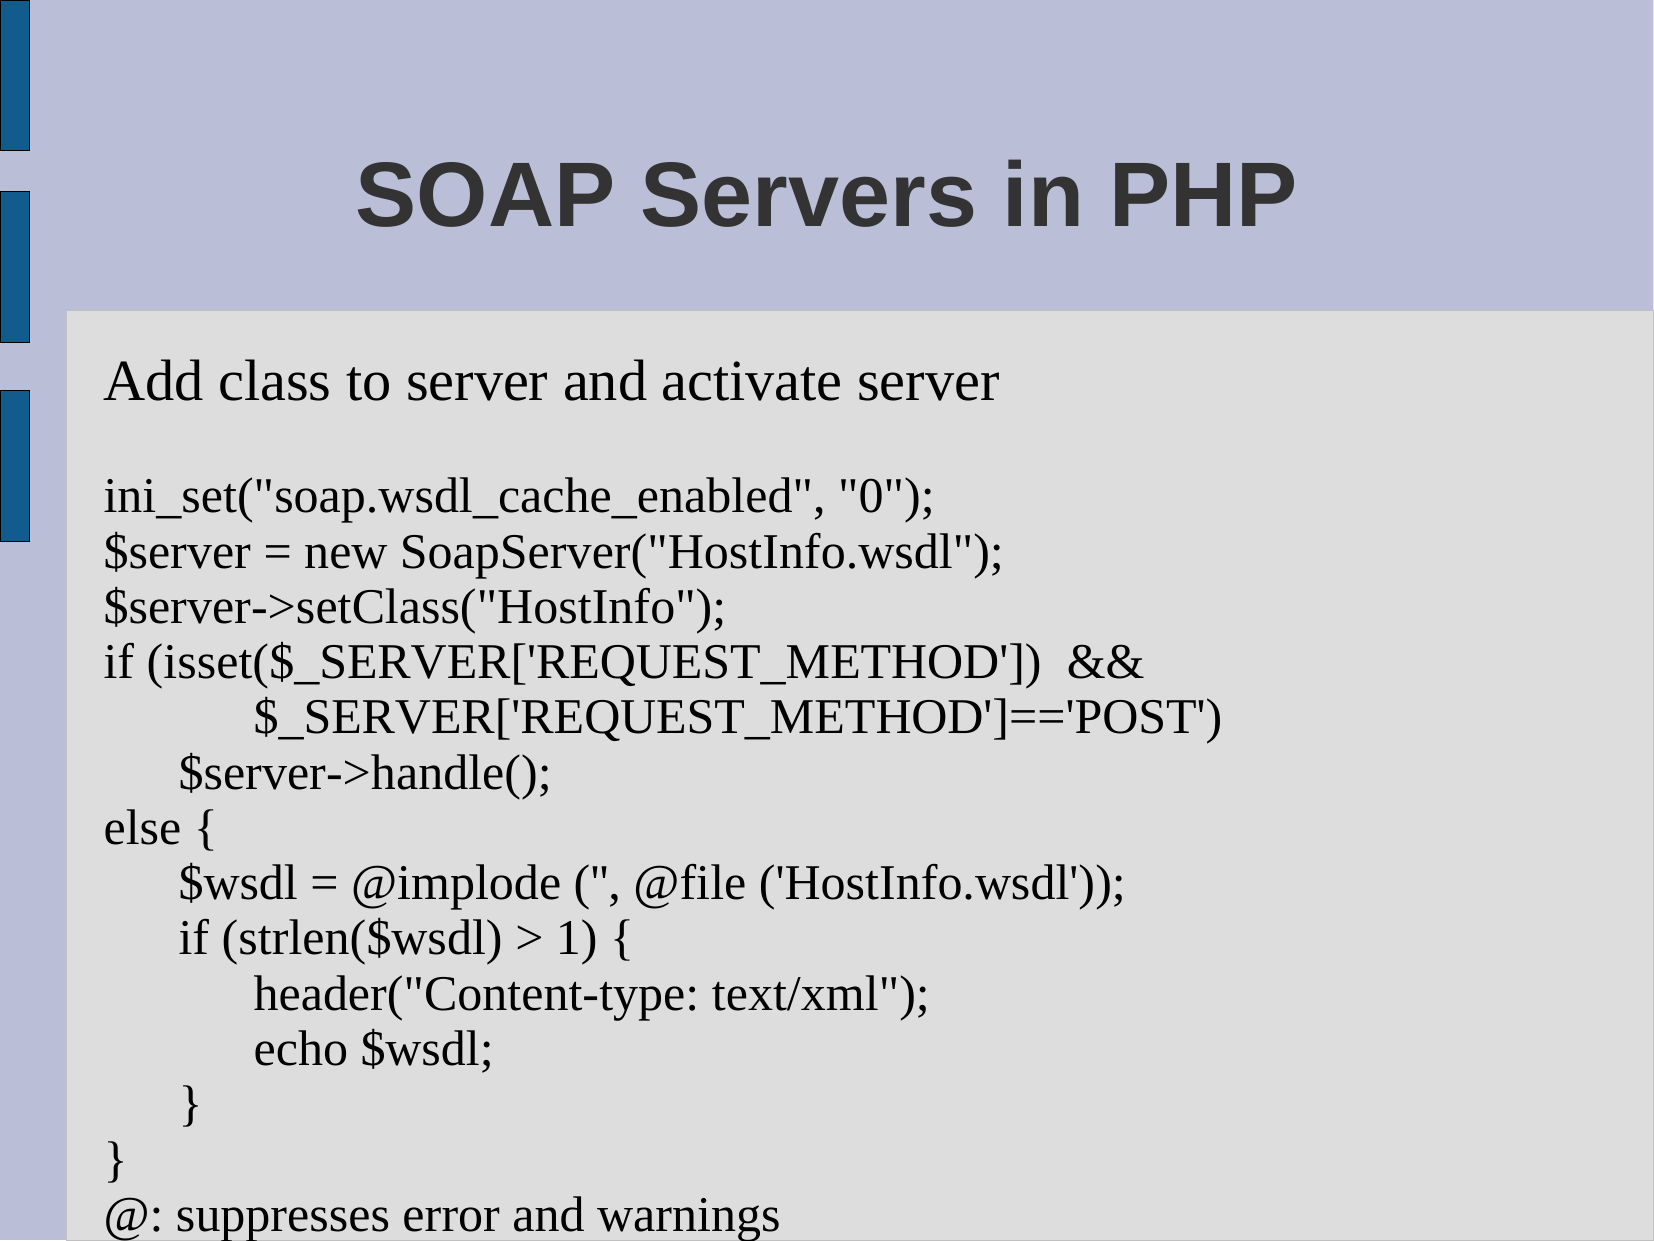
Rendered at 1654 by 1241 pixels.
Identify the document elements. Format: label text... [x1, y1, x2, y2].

text_box Add class to server and activate server ini_set("soap.wsdl_cache_enabled", "0"); $server = new SoapServer("HostInfo.wsdl"); $server->setClass("HostInfo"); if (isset($_SERVER['REQUEST_METHOD']) && $_SERVER['REQUEST_METHOD']=='POST') $server->handle(); else { $wsdl = @implode ('', @file ('HostInfo.wsdl')); if (strlen($wsdl) > 1) { header("Content-type: text/xml"); echo $wsdl; } } @: suppresses error and warnings [103, 316, 1572, 1210]
title SOAP Servers in PHP [121, 91, 1534, 299]
